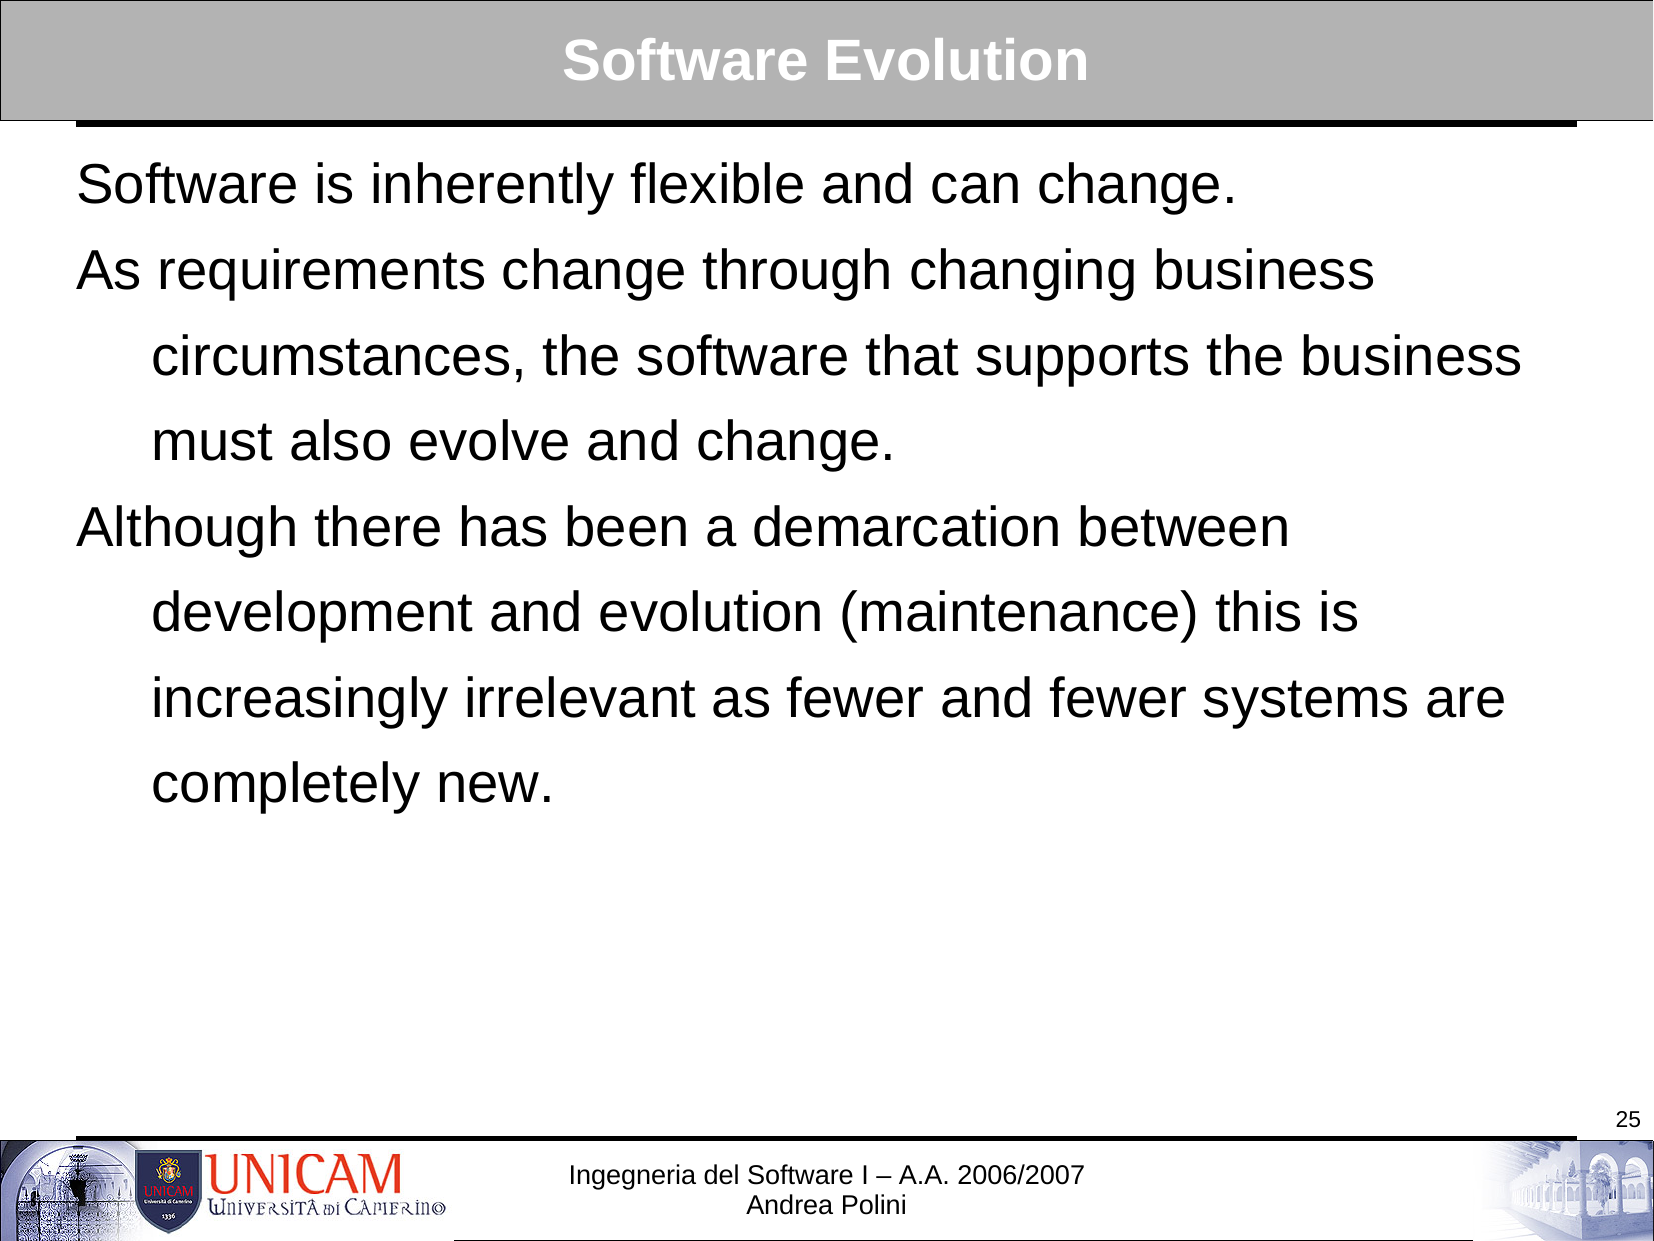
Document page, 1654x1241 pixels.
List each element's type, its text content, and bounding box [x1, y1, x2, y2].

title Software Evolution [0, 0, 1653, 121]
picture [0, 1141, 454, 1241]
picture [1473, 1141, 1654, 1241]
list Software is inherently flexible and can change. As requirements change through changing business circumstances, the software that supports the business must also evolve and change. Although there has been a demarcation between development and evolution (maintenance) this is increasingly irrelevant as fewer and fewer systems are completely new. [76, 152, 1577, 1003]
